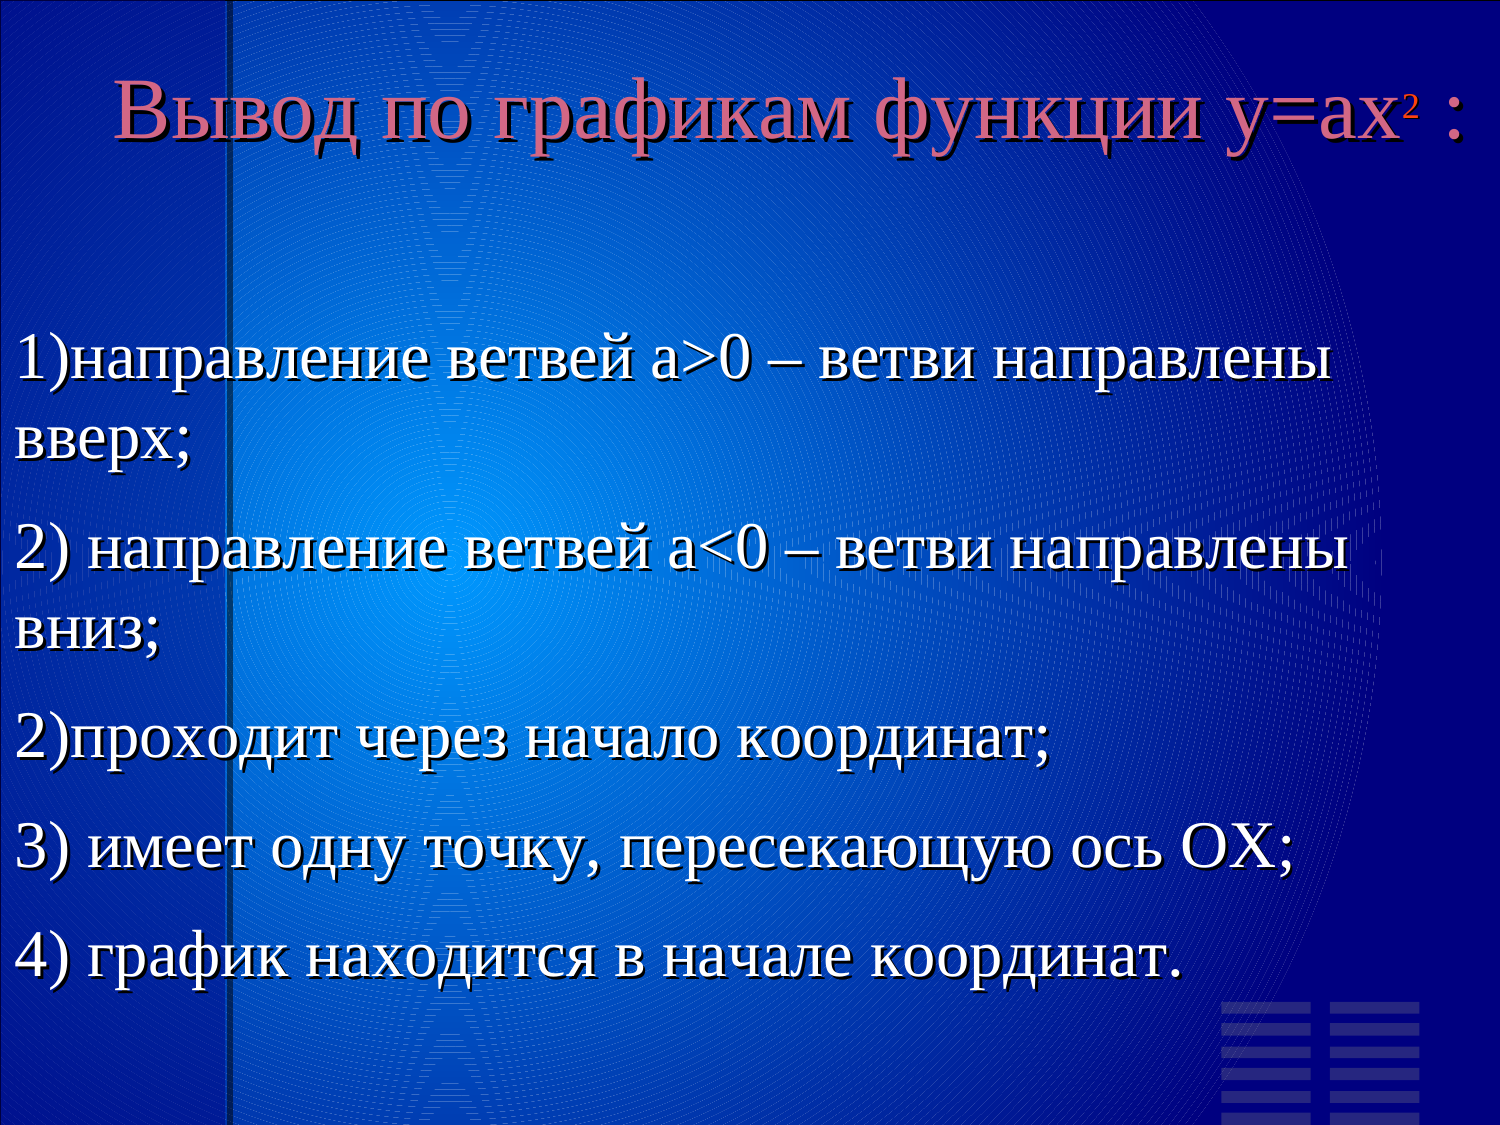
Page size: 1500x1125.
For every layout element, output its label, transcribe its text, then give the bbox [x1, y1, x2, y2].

list 1)направление ветвей a>0 – ветви направлены вверх; 2) направление ветвей а<0 – ветви направлены вниз; 2)проходит через начало координат; 3) имеет одну точку, пересекающую ось ОХ; 4) график находится в начале координат. [0, 304, 1500, 975]
title Вывод по графикам функции y=aх2 : [0, 43, 1500, 274]
